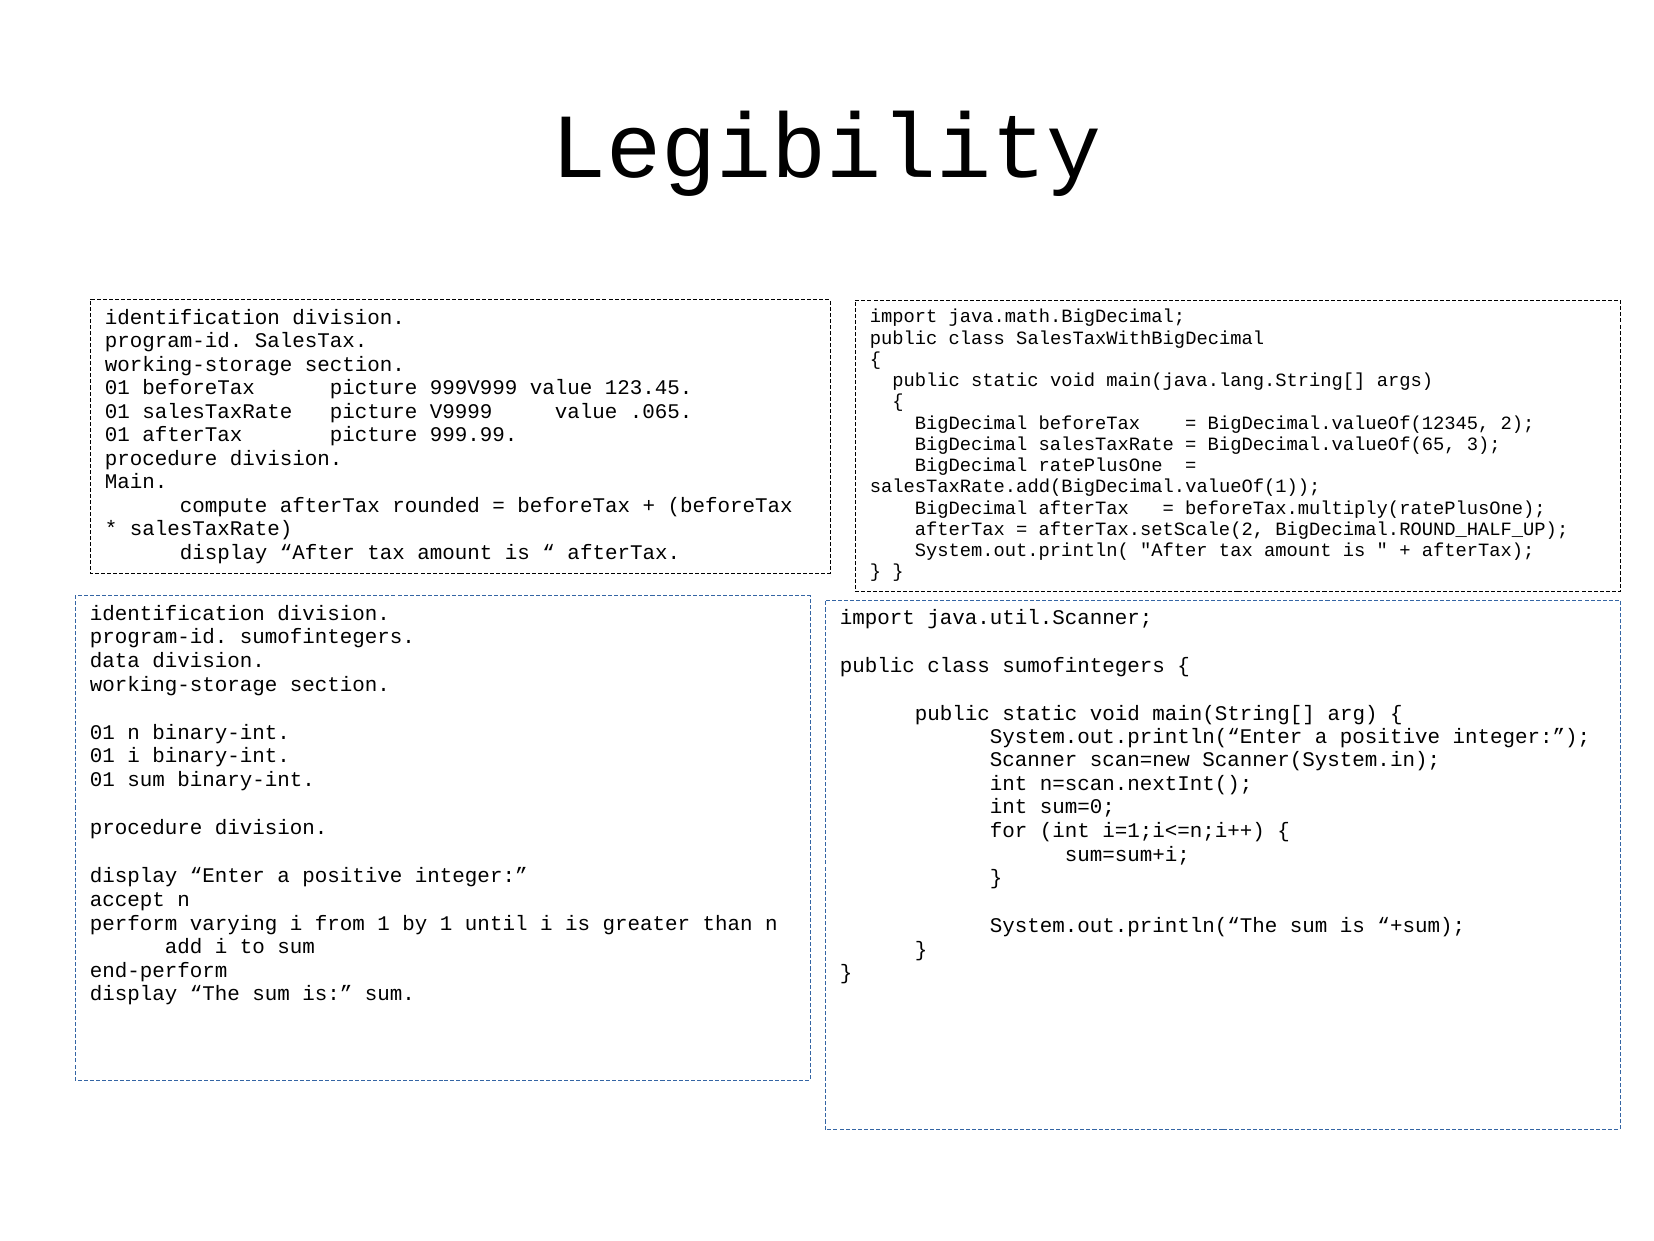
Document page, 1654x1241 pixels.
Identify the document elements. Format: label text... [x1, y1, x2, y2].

text_box identification division. program-id. sumofintegers. data division. working-storage section. 01 n binary-int. 01 i binary-int. 01 sum binary-int. procedure division. display “Enter a positive integer:” accept n perform varying i from 1 by 1 until i is greater than n add i to sum end-perform display “The sum is:” sum. [75, 595, 811, 1081]
text_box identification division. program-id. SalesTax. working-storage section. 01 beforeTax picture 999V999 value 123.45. 01 salesTaxRate picture V9999 value .065. 01 afterTax picture 999.99. procedure division. Main. compute afterTax rounded = beforeTax + (beforeTax * salesTaxRate) display “After tax amount is “ afterTax. [90, 299, 831, 571]
text_box import java.math.BigDecimal; public class SalesTaxWithBigDecimal { public static void main(java.lang.String[] args) { BigDecimal beforeTax = BigDecimal.valueOf(12345, 2); BigDecimal salesTaxRate = BigDecimal.valueOf(65, 3); BigDecimal ratePlusOne = salesTaxRate.add(BigDecimal.valueOf(1)); BigDecimal afterTax = beforeTax.multiply(ratePlusOne); afterTax = afterTax.setScale(2, BigDecimal.ROUND_HALF_UP); System.out.println( "After tax amount is " + afterTax); } } [855, 300, 1621, 565]
title Legibility [82, 49, 1571, 257]
text_box import java.util.Scanner; public class sumofintegers { public static void main(String[] arg) { System.out.println(“Enter a positive integer:”); Scanner scan=new Scanner(System.in); int n=scan.nextInt(); int sum=0; for (int i=1;i<=n;i++) { sum=sum+i; } System.out.println(“The sum is “+sum); } } [825, 600, 1621, 1130]
